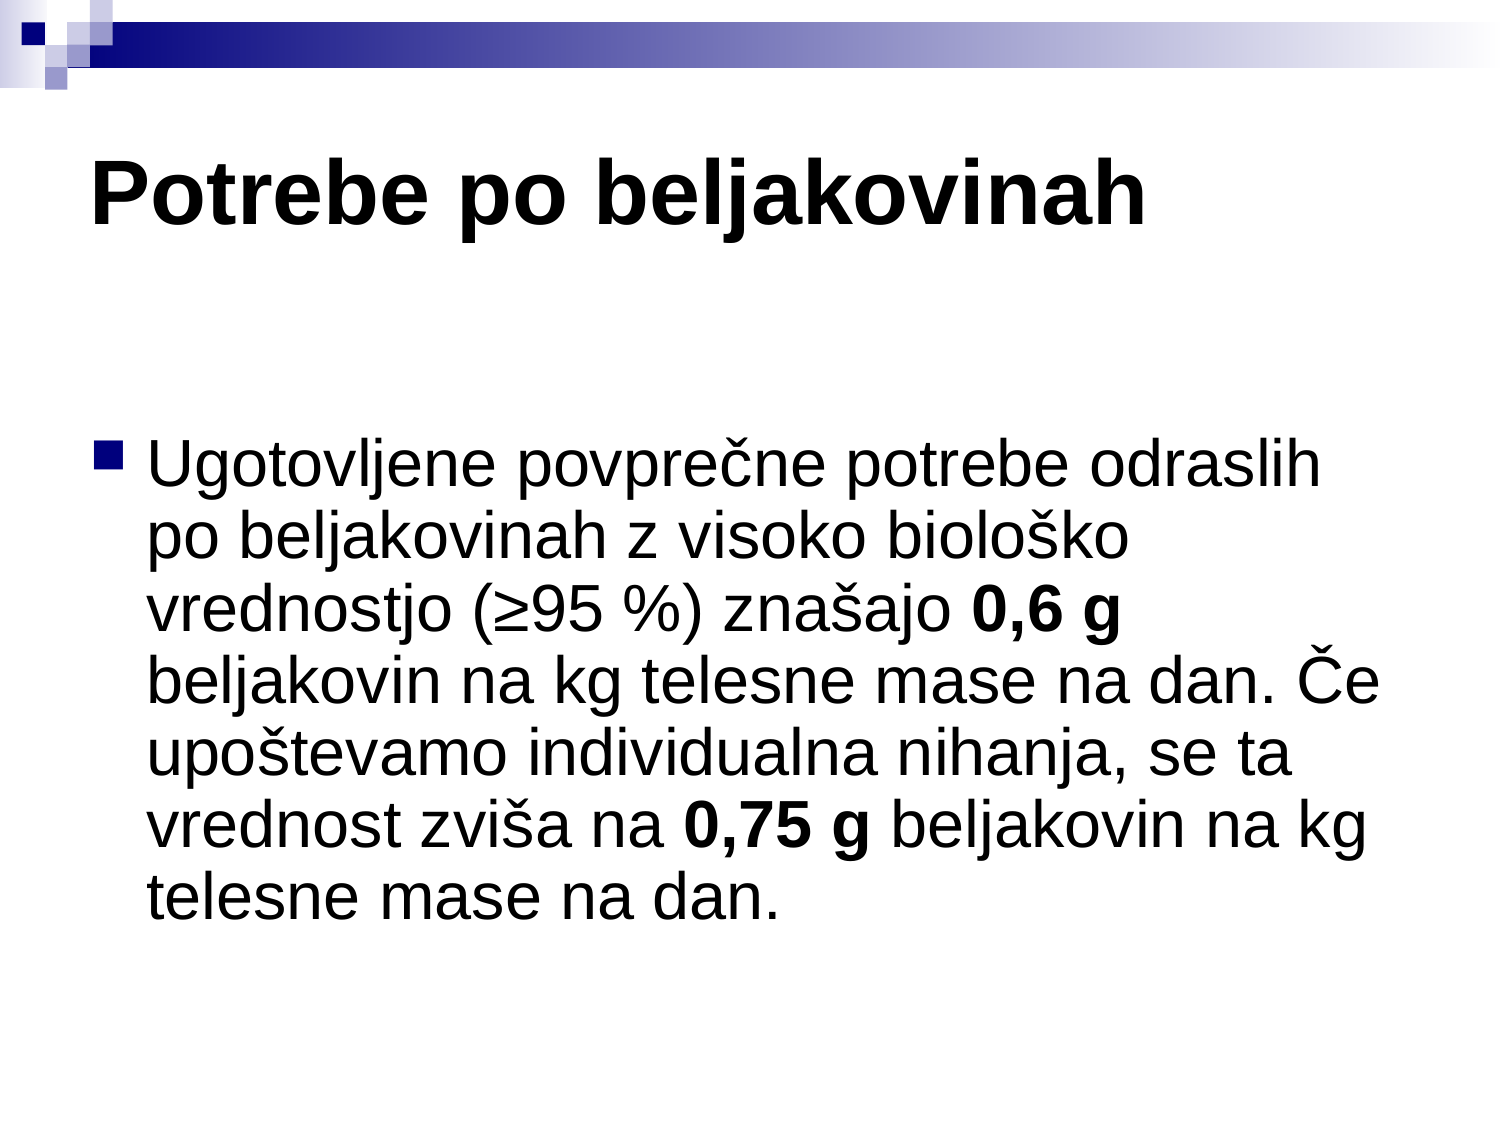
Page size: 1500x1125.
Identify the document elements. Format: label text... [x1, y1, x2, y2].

title Potrebe po beljakovinah [75, 75, 1426, 301]
list Ugotovljene povprečne potrebe odraslih po beljakovinah z visoko biološko vrednostjo (≥95 %) znašajo 0,6 g beljakovin na kg telesne mase na dan. Če upoštevamo individualna nihanja, se ta vrednost zviša na 0,75 g beljakovin na kg telesne mase na dan. [75, 324, 1426, 963]
